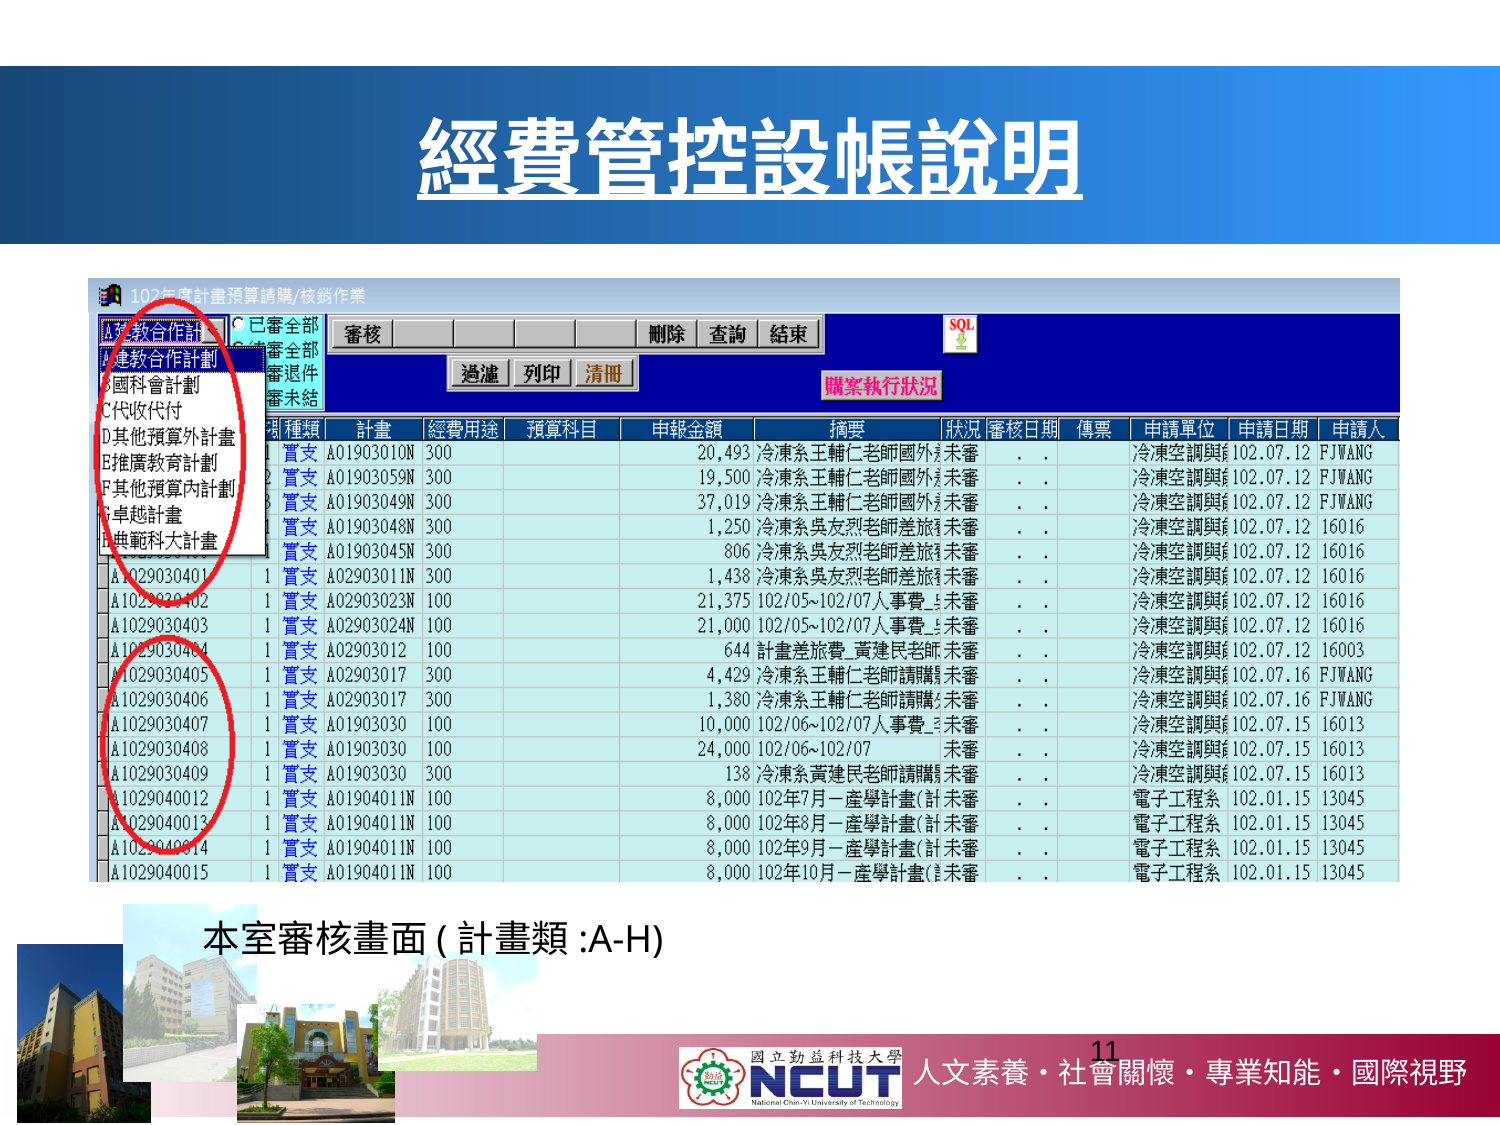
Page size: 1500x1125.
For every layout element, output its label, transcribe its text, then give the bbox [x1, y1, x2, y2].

text_box 11 [1074, 1024, 1426, 1103]
picture [88, 278, 1400, 882]
list [762, 262, 1426, 1005]
title 經費管控設帳說明 [0, 66, 1500, 244]
list 本室審核畫面(計畫類:A-H) [75, 262, 762, 1005]
